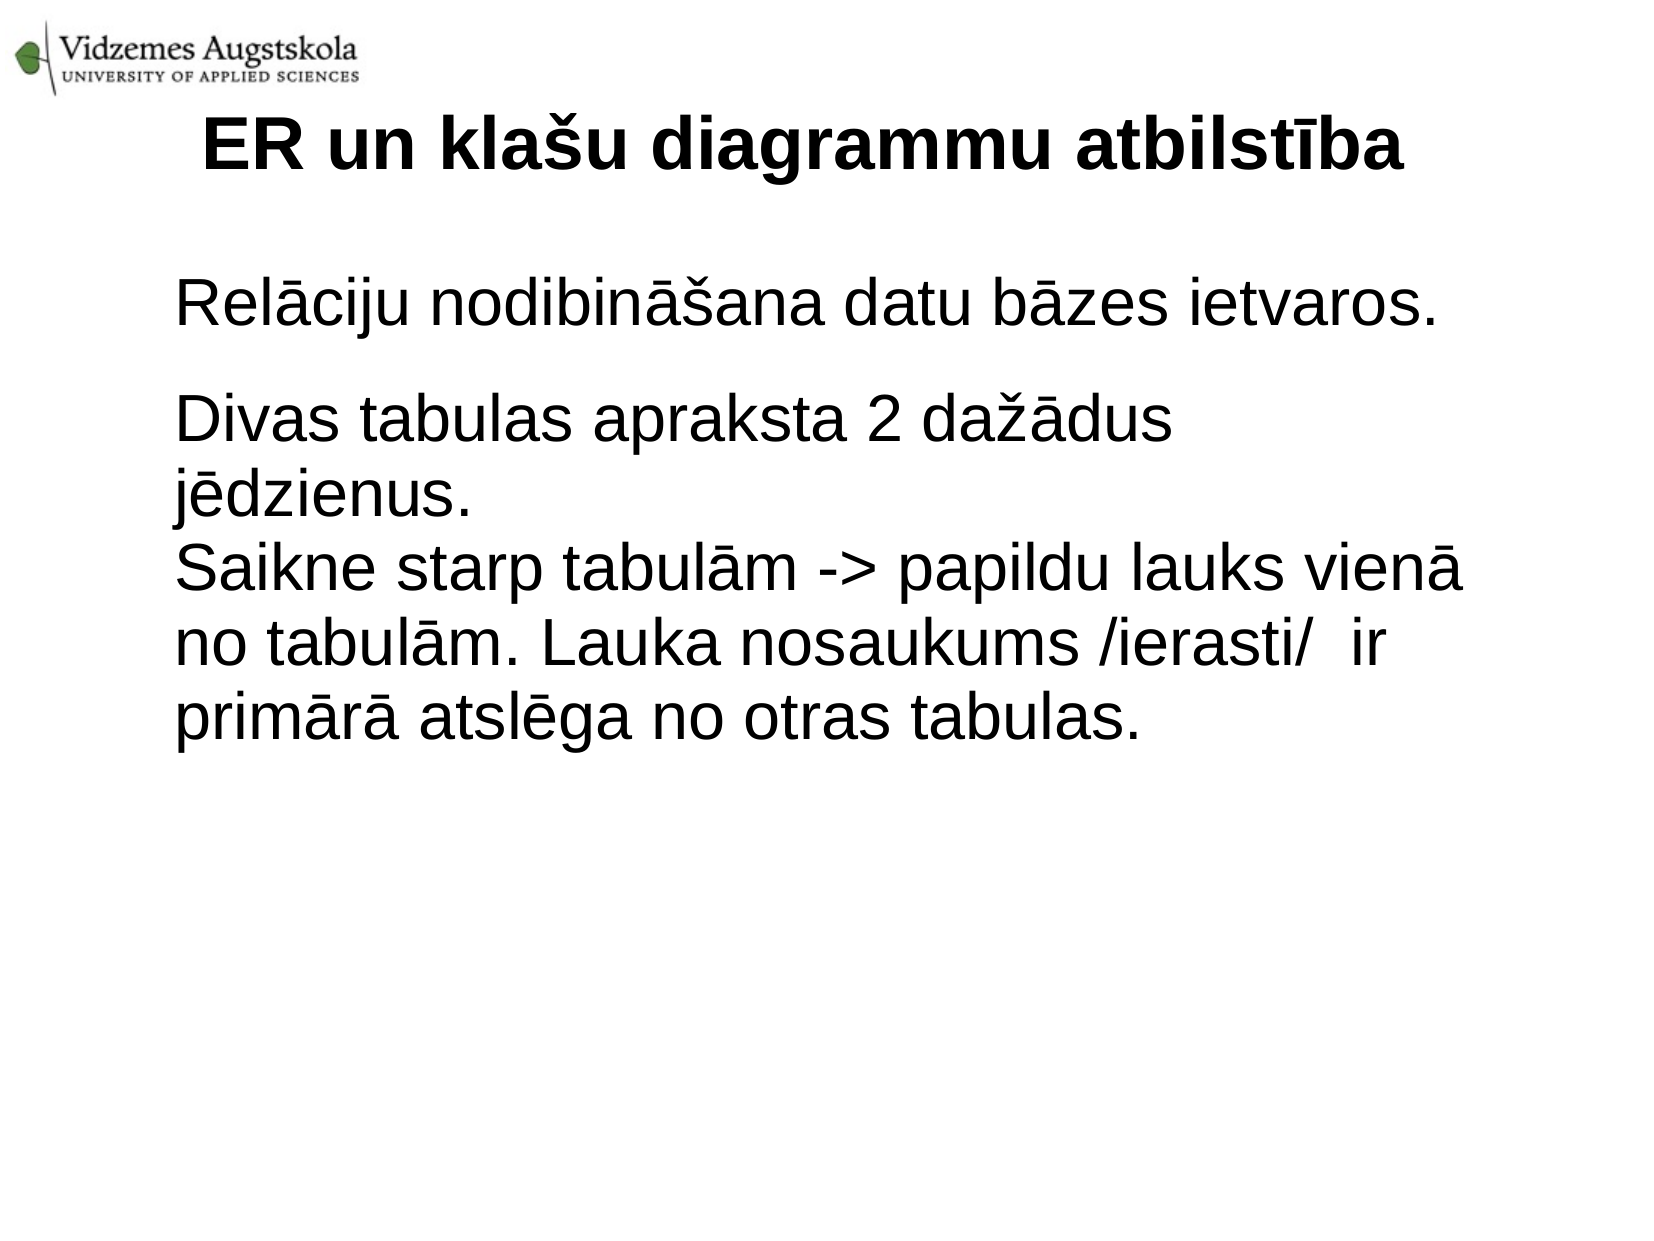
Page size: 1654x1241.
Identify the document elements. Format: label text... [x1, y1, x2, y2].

picture [5, 2, 368, 113]
title ER un klašu diagrammu atbilstība [94, 103, 1512, 188]
text_box Relāciju nodibināšana datu bāzes ietvaros. Divas tabulas apraksta 2 dažādus jēdzienus. Saikne starp tabulām -> papildu lauks vienā no tabulām. Lauka nosaukums /ierasti/ ir primārā atslēga no otras tabulas. [159, 258, 1495, 981]
